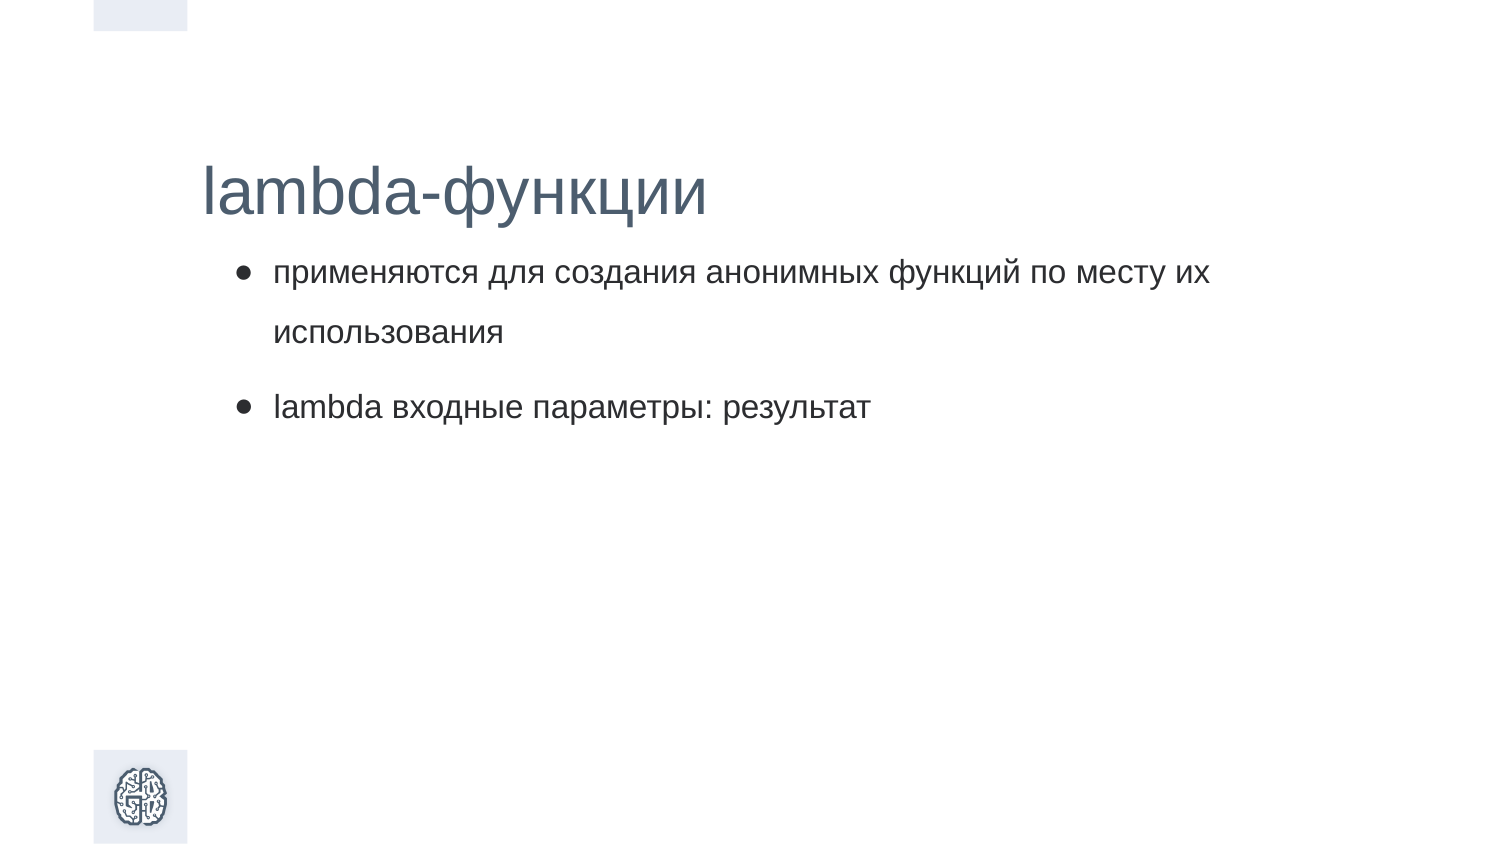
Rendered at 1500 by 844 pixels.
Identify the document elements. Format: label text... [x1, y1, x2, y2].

text_box lambda входные параметры: результат [187, 358, 1313, 432]
text_box lambda-функции [187, 93, 1312, 259]
text_box применяются для создания анонимных функций по месту их использования [187, 259, 1312, 322]
picture [106, 760, 175, 834]
